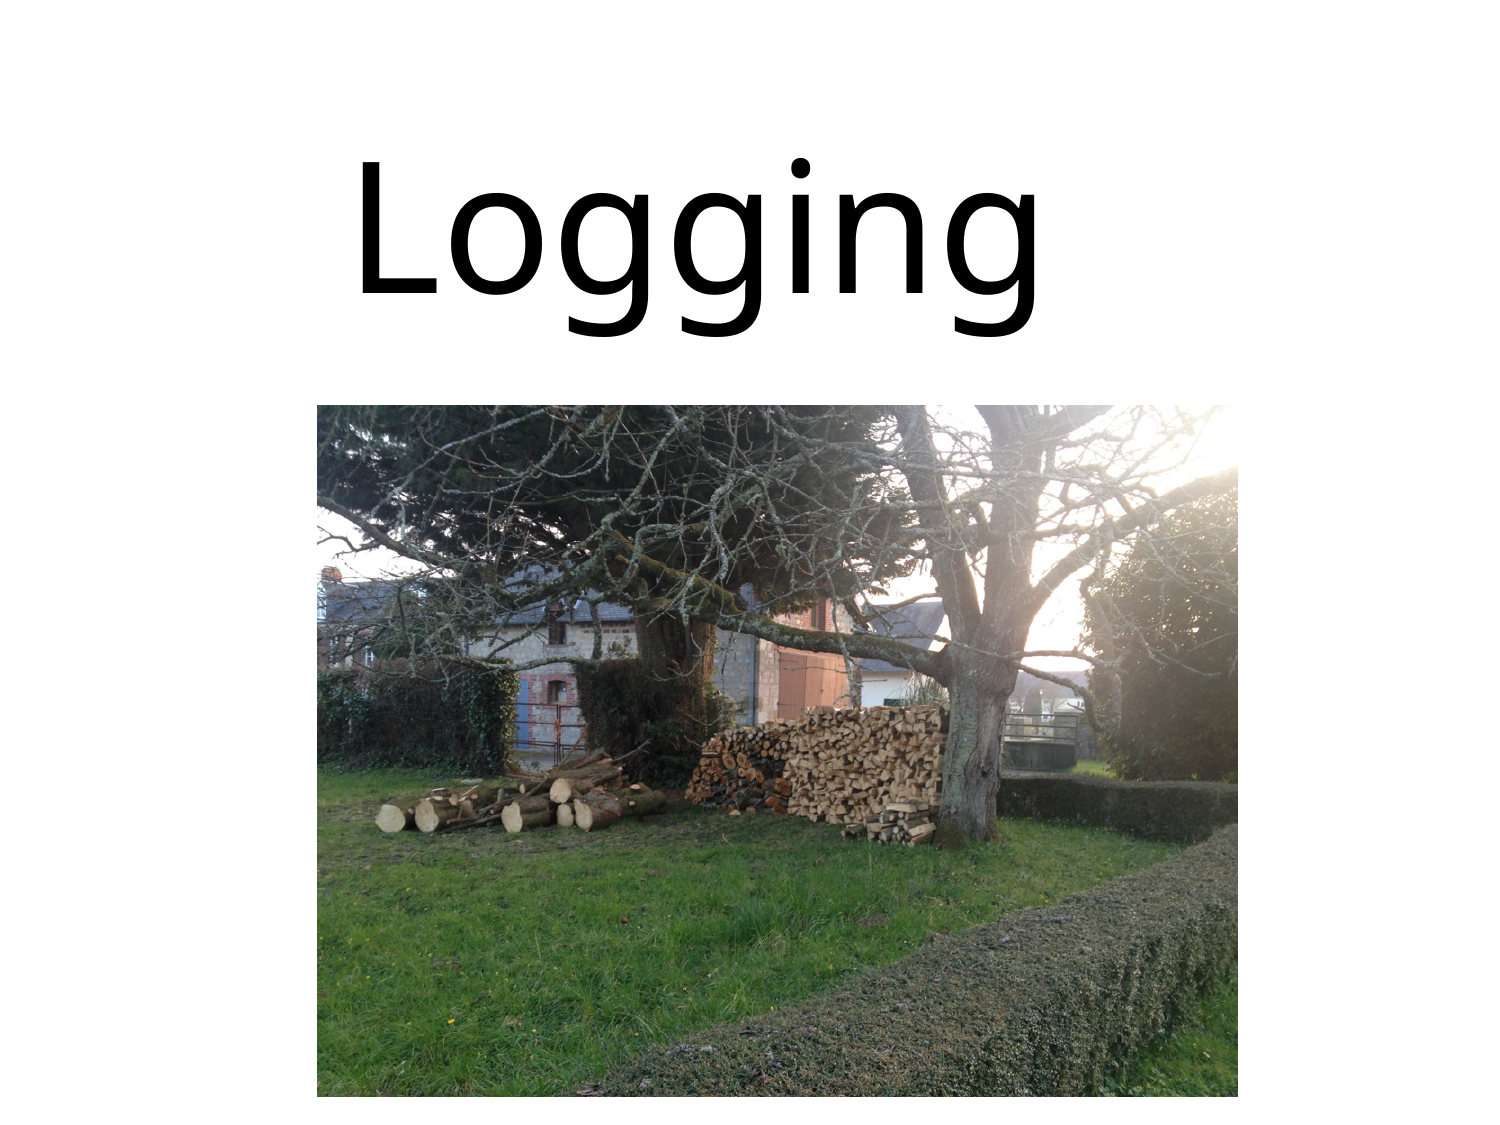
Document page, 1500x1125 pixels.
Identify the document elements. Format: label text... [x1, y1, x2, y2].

text_box Logging [330, 90, 1196, 337]
picture [317, 405, 1238, 1097]
